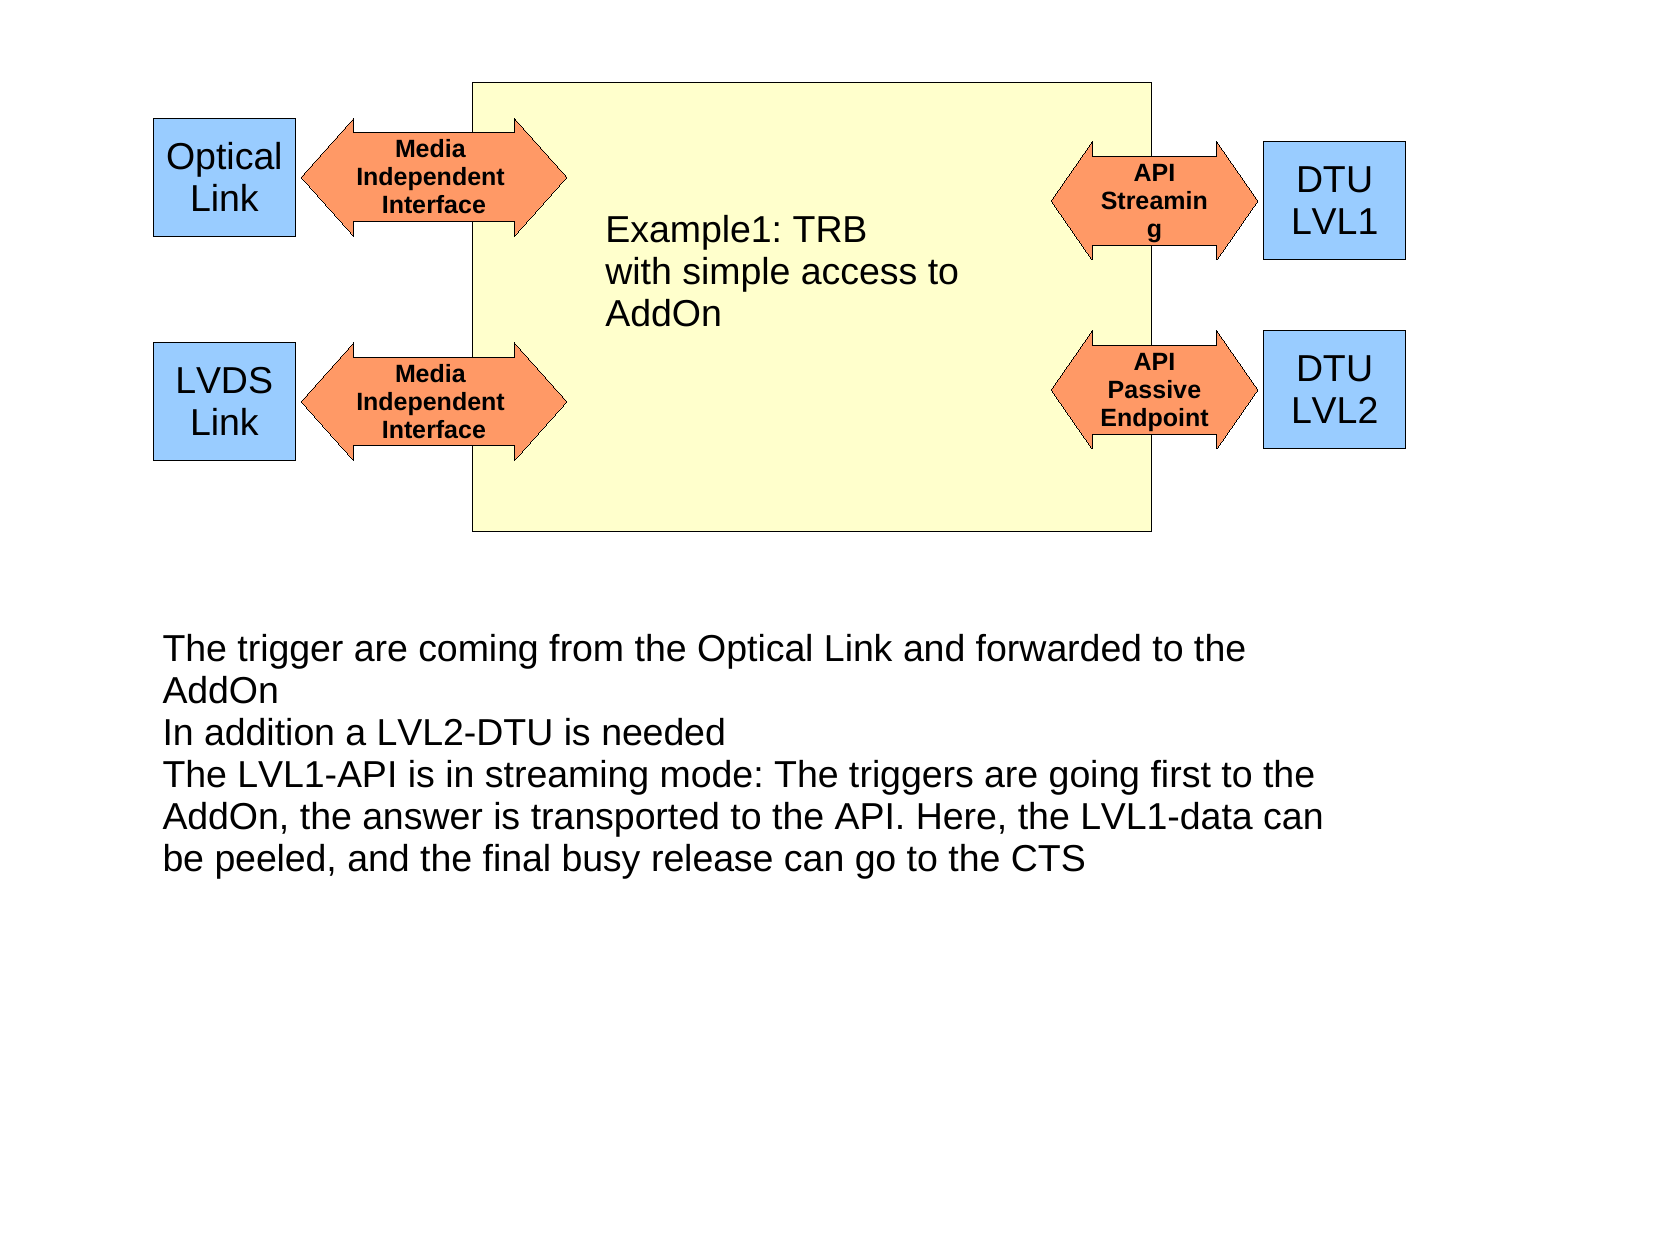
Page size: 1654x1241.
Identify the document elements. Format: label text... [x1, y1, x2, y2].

text_box Media Independent Interface [301, 342, 567, 461]
text_box Example1: TRB with simple access to AddOn [590, 200, 1023, 408]
text_box The trigger are coming from the Optical Link and forwarded to the AddOn In addition a LVL2-DTU is needed The LVL1-API is in streaming mode: The triggers are going first to the AddOn, the answer is transported to the API. Here, the LVL1-data can be peeled, and the final busy release can go to the CTS [147, 620, 1359, 887]
text_box DTU LVL2 [1263, 330, 1406, 449]
text_box API Streaming [1051, 141, 1258, 260]
text_box API Passive Endpoint [1051, 330, 1258, 449]
text_box LVDS Link [153, 342, 296, 461]
text_box [472, 82, 1152, 532]
text_box DTU LVL1 [1263, 141, 1406, 260]
text_box Media Independent Interface [301, 118, 567, 237]
text_box Optical Link [153, 118, 296, 237]
